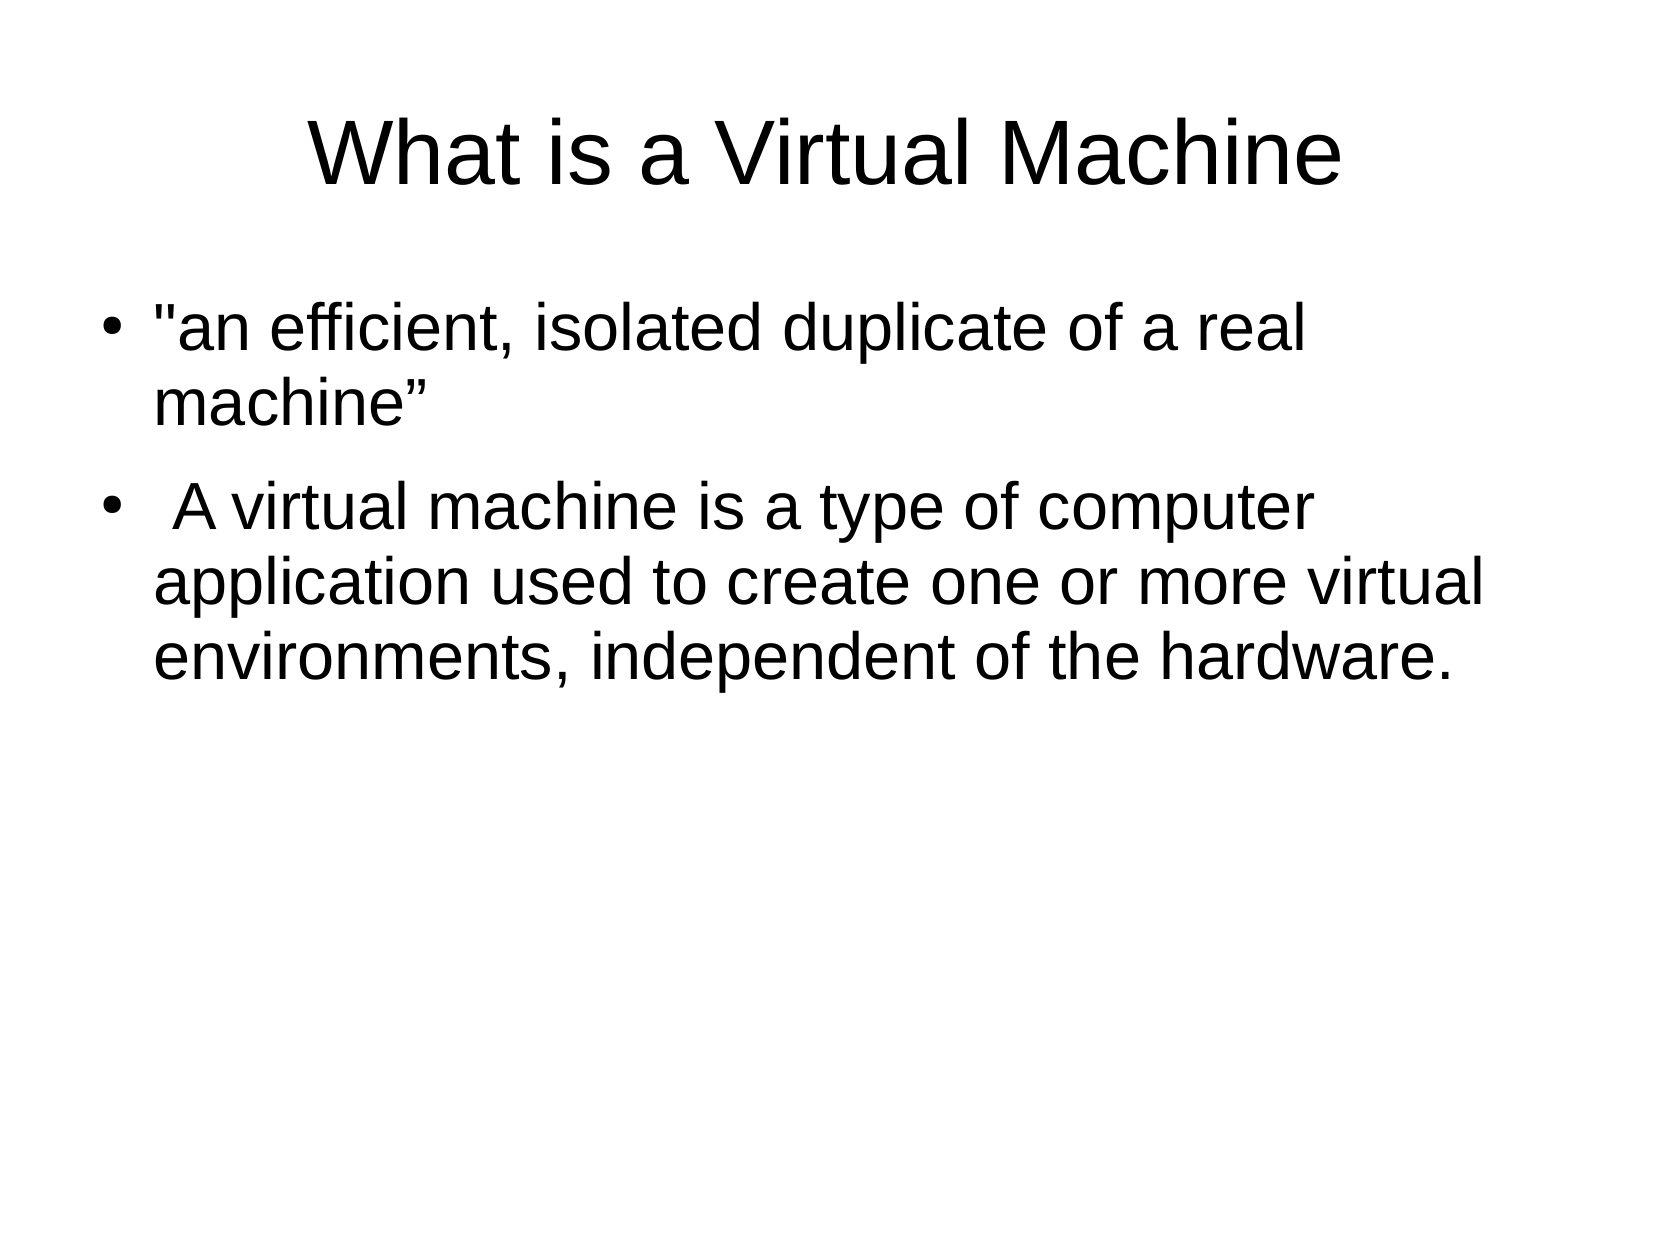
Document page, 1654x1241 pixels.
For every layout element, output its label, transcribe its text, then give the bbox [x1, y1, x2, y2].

list "an efficient, isolated duplicate of a real machine” A virtual machine is a type of computer application used to create one or more virtual environments, independent of the hardware. [82, 290, 1571, 1088]
title What is a Virtual Machine [82, 49, 1571, 257]
